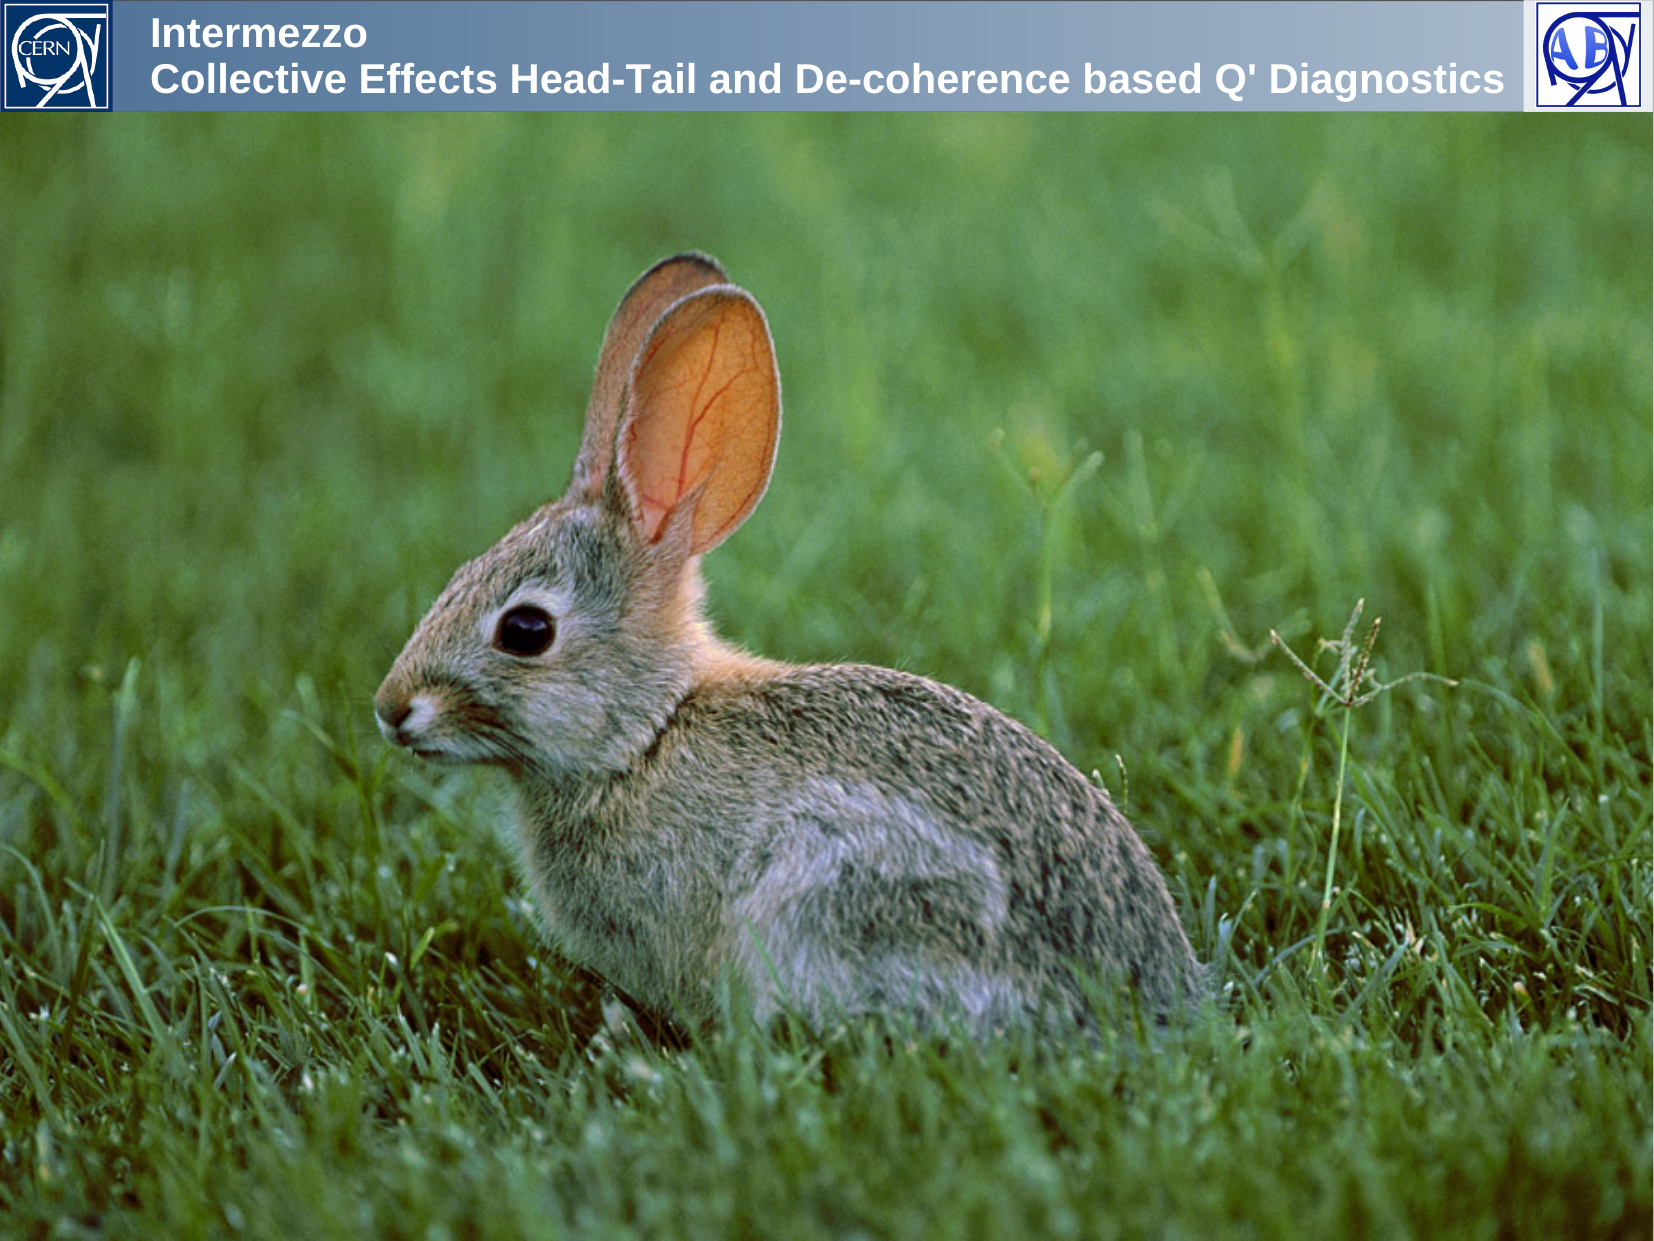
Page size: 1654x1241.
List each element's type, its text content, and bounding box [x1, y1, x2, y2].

picture [1535, 1, 1642, 108]
picture [0, 0, 1654, 1241]
title Intermezzo Collective Effects Head-Tail and De-coherence based Q' Diagnostics [150, 0, 1514, 113]
